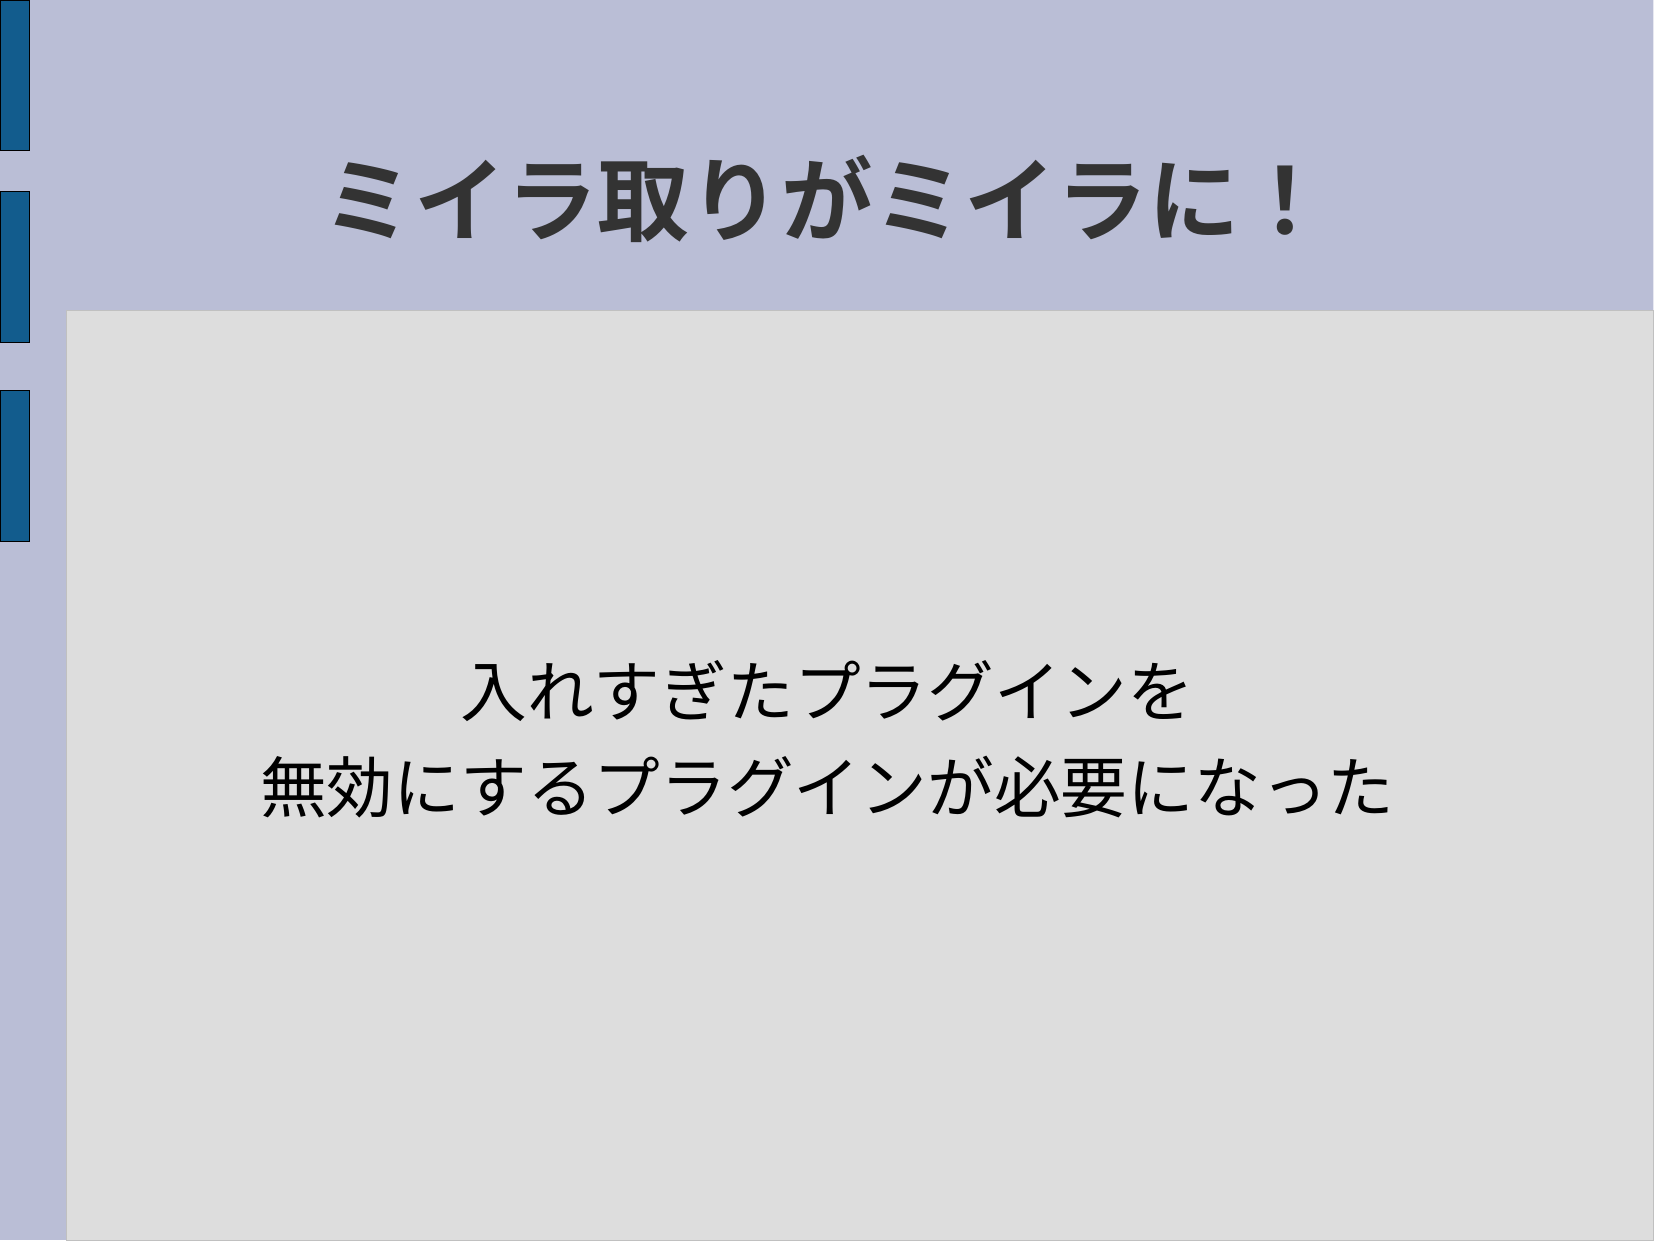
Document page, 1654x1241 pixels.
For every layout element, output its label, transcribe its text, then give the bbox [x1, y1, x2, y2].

subtitle 入れすぎたプラグインを 無効にするプラグインが必要になった [121, 352, 1534, 1119]
title ミイラ取りがミイラに！ [121, 98, 1534, 291]
